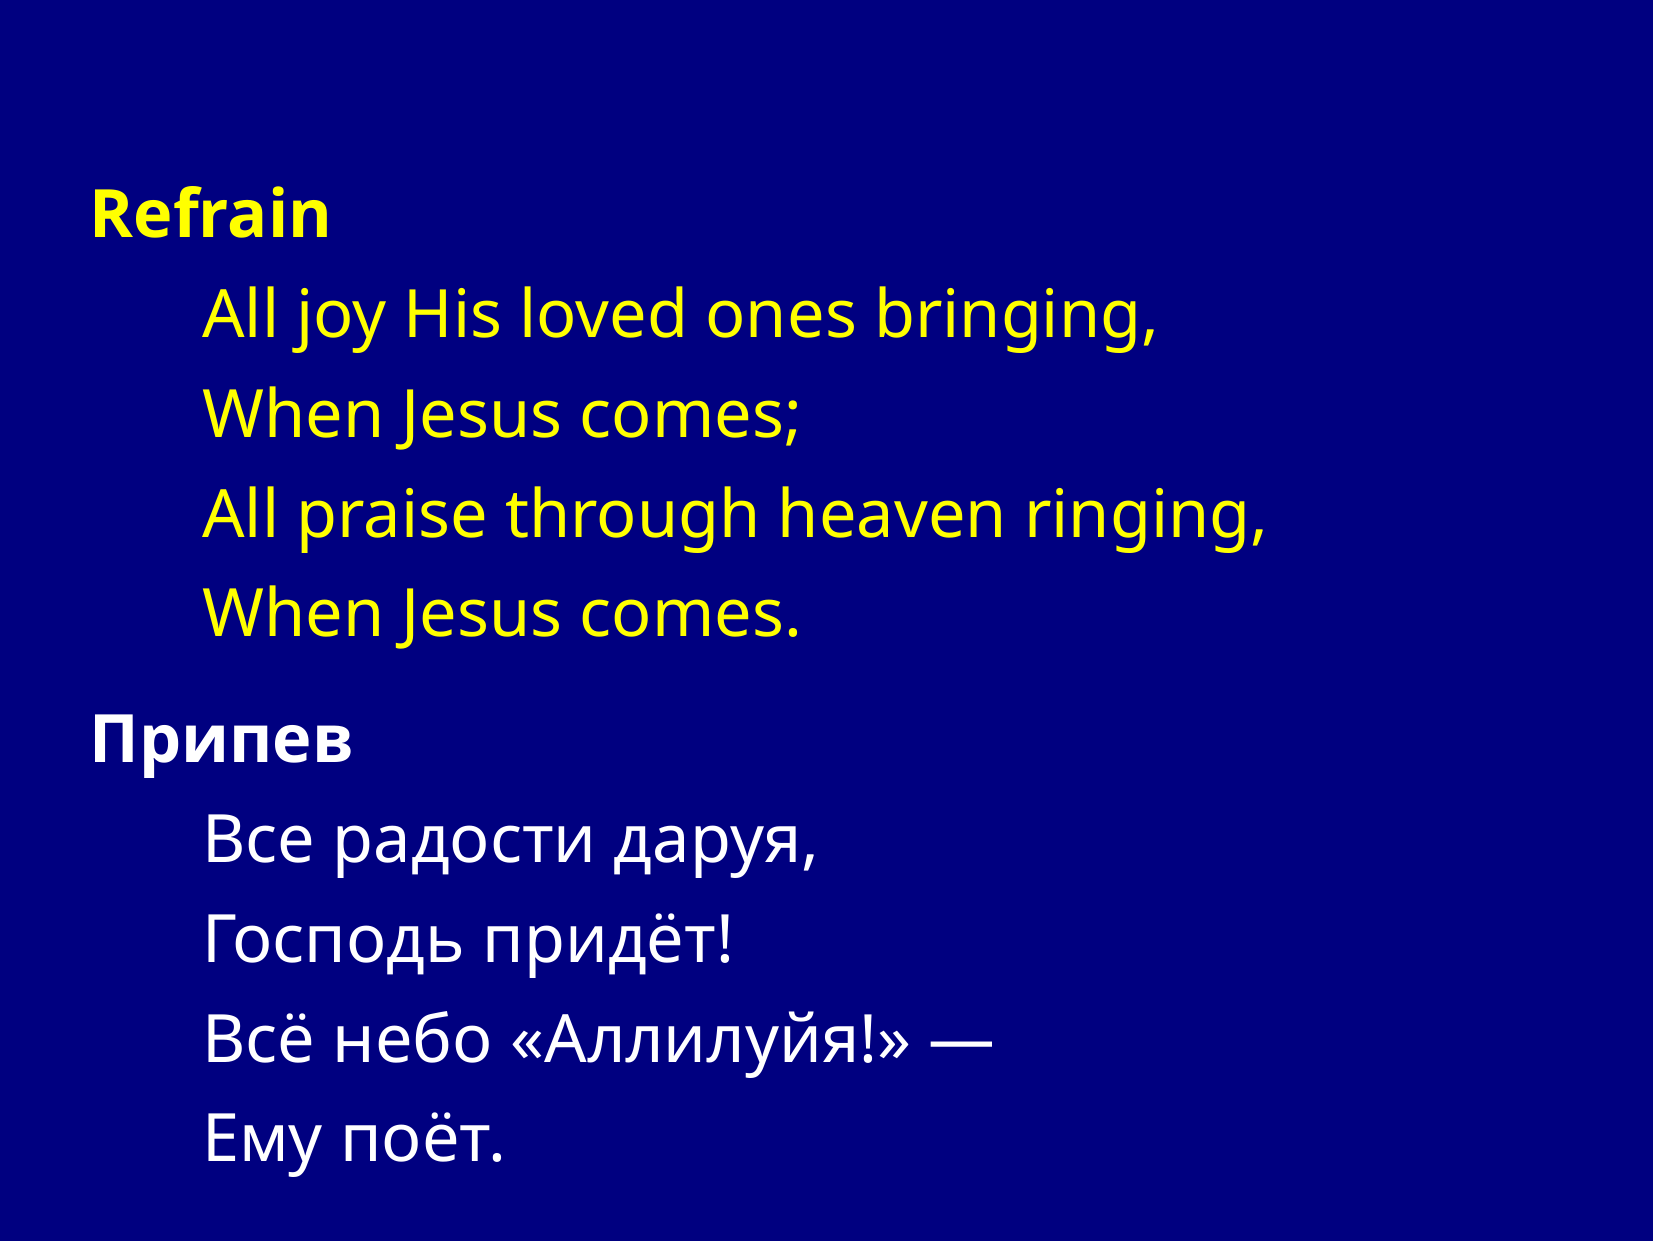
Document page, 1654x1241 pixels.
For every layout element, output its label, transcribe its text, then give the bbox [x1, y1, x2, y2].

text_box Припев Все радости даруя, Господь придёт! Всё небо «Аллилуйя!» — Ему поёт. [75, 675, 1576, 1163]
text_box Refrain All joy His loved ones bringing, When Jesus comes; All praise through heaven ringing, When Jesus comes. [75, 150, 1576, 638]
